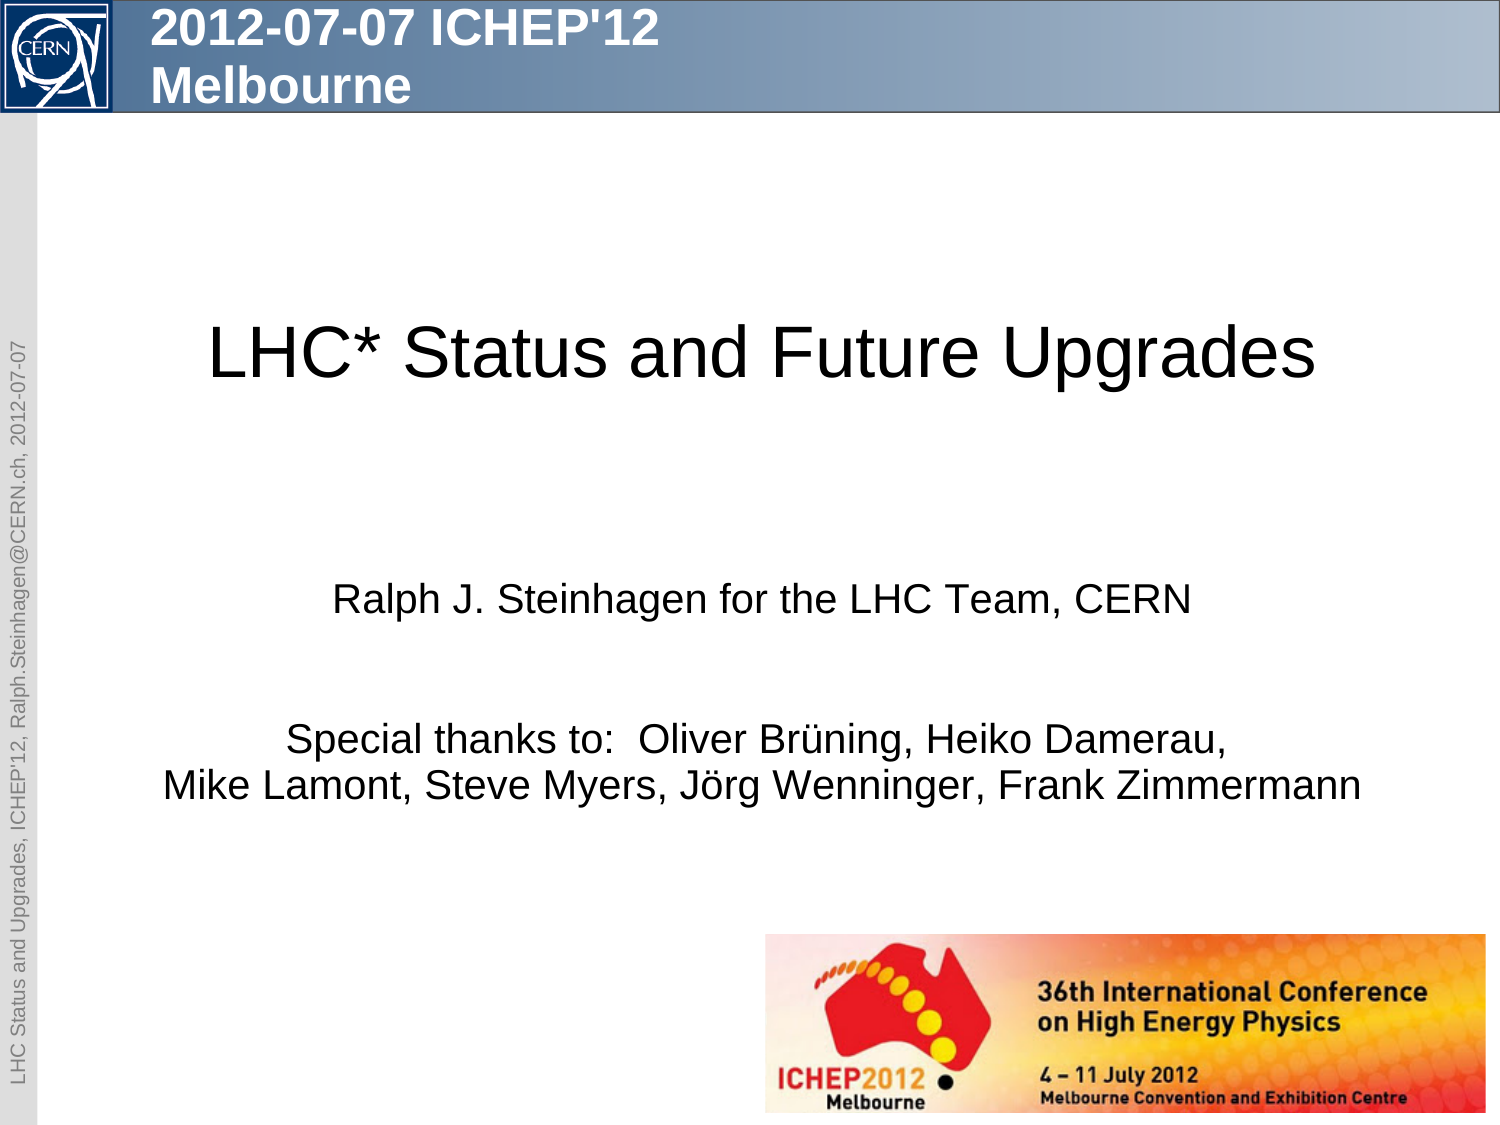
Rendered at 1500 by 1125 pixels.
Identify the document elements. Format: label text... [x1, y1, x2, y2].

picture [765, 934, 1486, 1113]
list LHC* Status and Future Upgrades Ralph J. Steinhagen for the LHC Team, CERN Special thanks to: Oliver Brüning, Heiko Damerau, Mike Lamont, Steve Myers, Jörg Wenninger, Frank Zimmermann [87, 137, 1438, 1016]
picture [0, 0, 113, 113]
title 2012-07-07 ICHEP'12 Melbourne [150, 0, 1426, 115]
